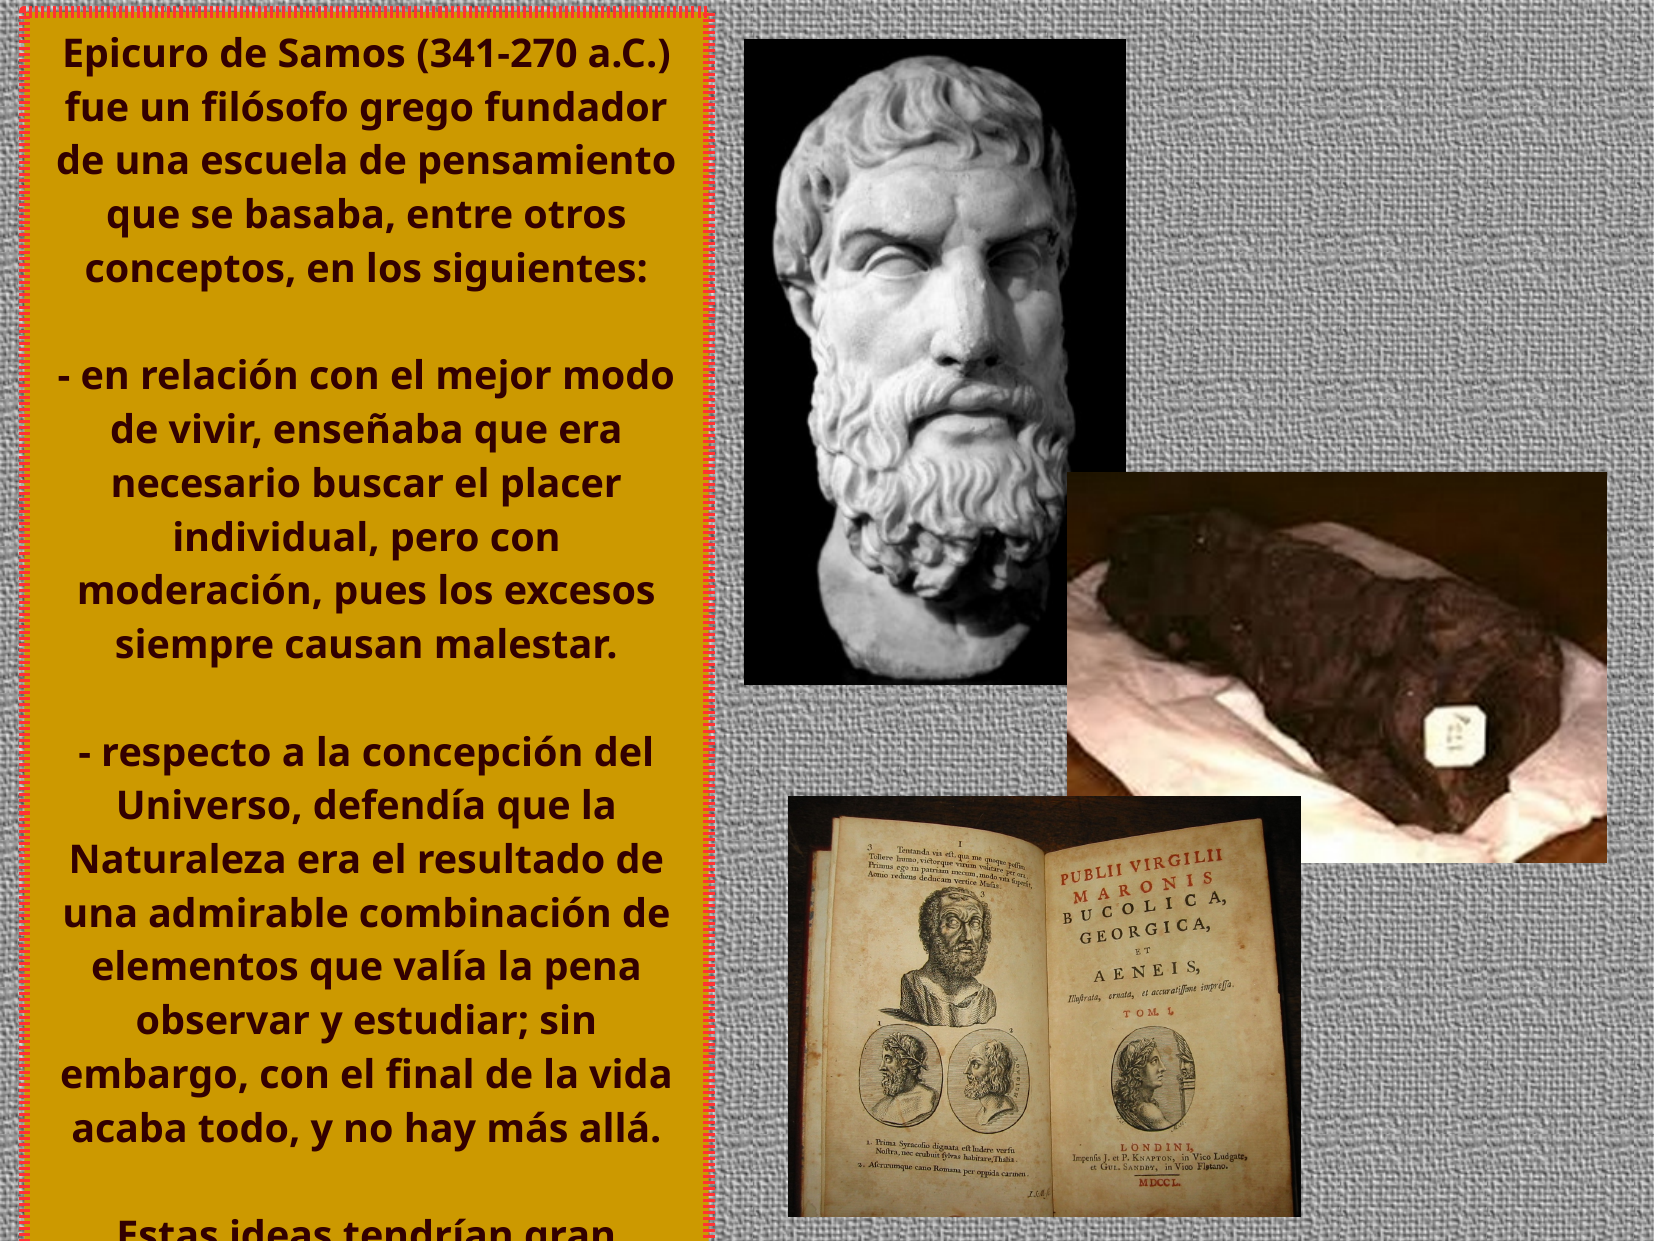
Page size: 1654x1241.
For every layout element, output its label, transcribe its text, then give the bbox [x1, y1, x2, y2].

text_box Epicuro de Samos (341-270 a.C.) fue un filósofo grego fundador de una escuela de pensamiento que se basaba, entre otros conceptos, en los siguientes: - en relación con el mejor modo de vivir, enseñaba que era necesario buscar el placer individual, pero con moderación, pues los excesos siempre causan malestar. - respecto a la concepción del Universo, defendía que la Naturaleza era el resultado de una admirable combinación de elementos que valía la pena observar y estudiar; sin embargo, con el final de la vida acaba todo, y no hay más allá. Estas ideas tendrían gran influencia en la poesía de Virgilio. [24, 11, 709, 1233]
picture [0, 0, 1654, 1241]
